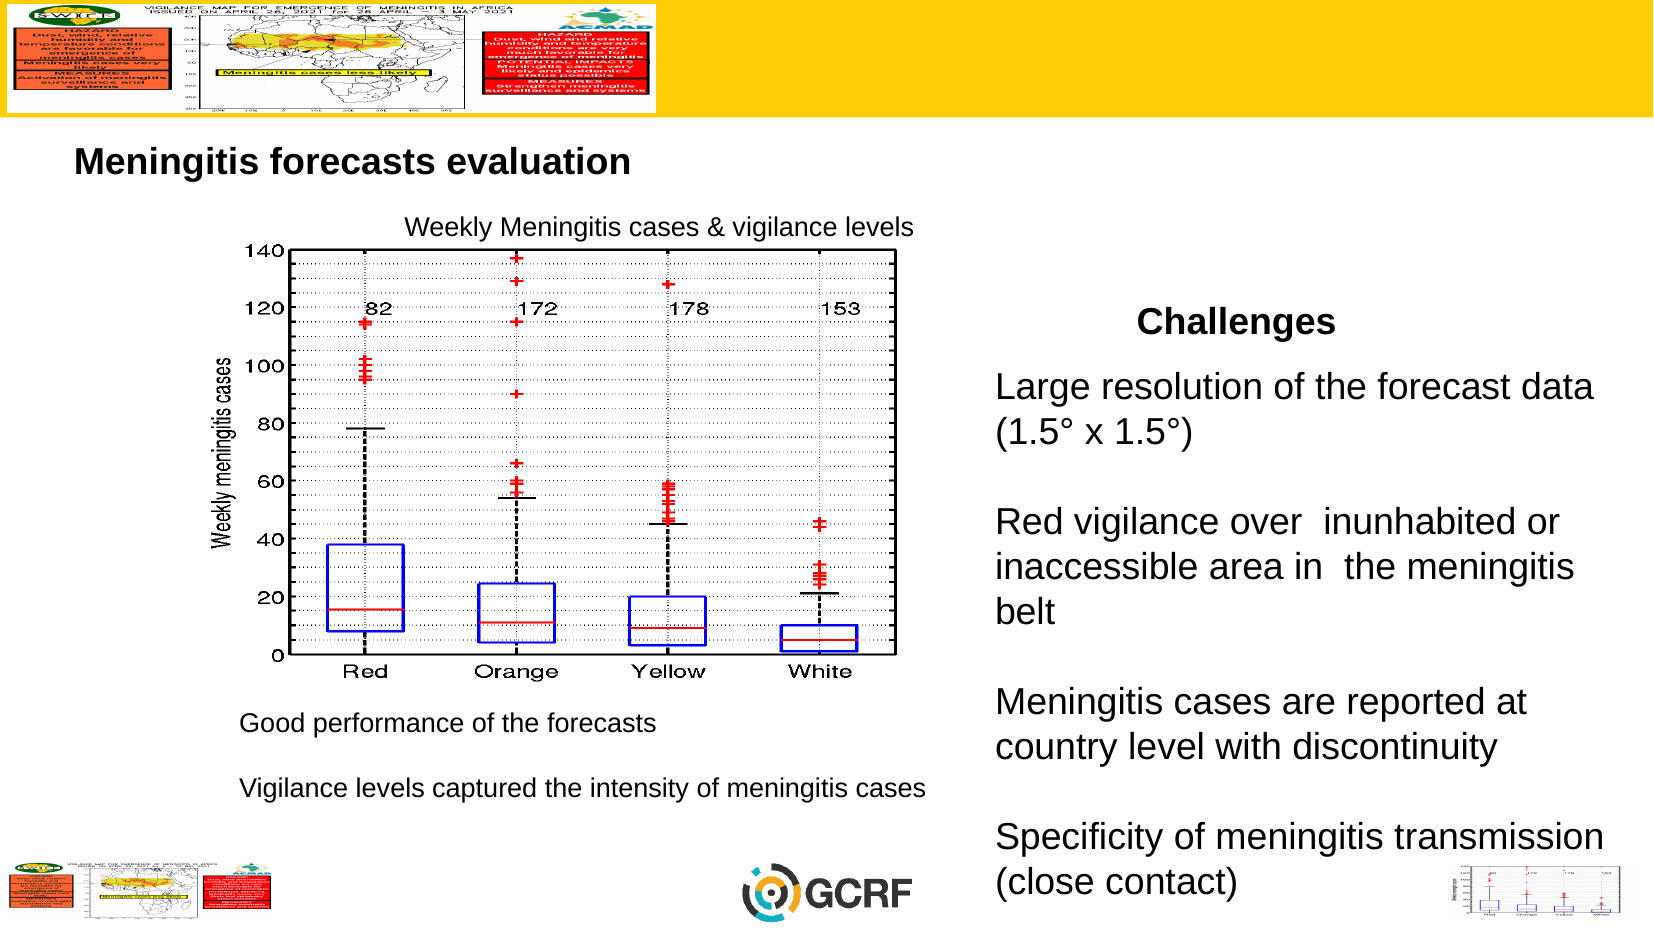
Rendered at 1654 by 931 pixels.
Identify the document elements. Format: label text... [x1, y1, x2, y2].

text_box Large resolution of the forecast data (1.5° x 1.5°) Red vigilance over inunhabited or inaccessible area in the meningitis belt Meningitis cases are reported at country level with discontinuity Specificity of meningitis transmission (close contact) [980, 354, 1630, 871]
text_box Challenges [1121, 289, 1583, 346]
text_box Good performance of the forecasts Vigilance levels captured the intensity of meningitis cases [224, 698, 981, 839]
picture [8, 862, 272, 920]
picture [188, 212, 969, 709]
picture [740, 862, 915, 923]
picture [1446, 862, 1638, 919]
picture [7, 4, 656, 113]
text_box Meningitis forecasts evaluation [59, 129, 658, 187]
text_box Weekly Meningitis cases & vigilance levels [389, 202, 933, 248]
